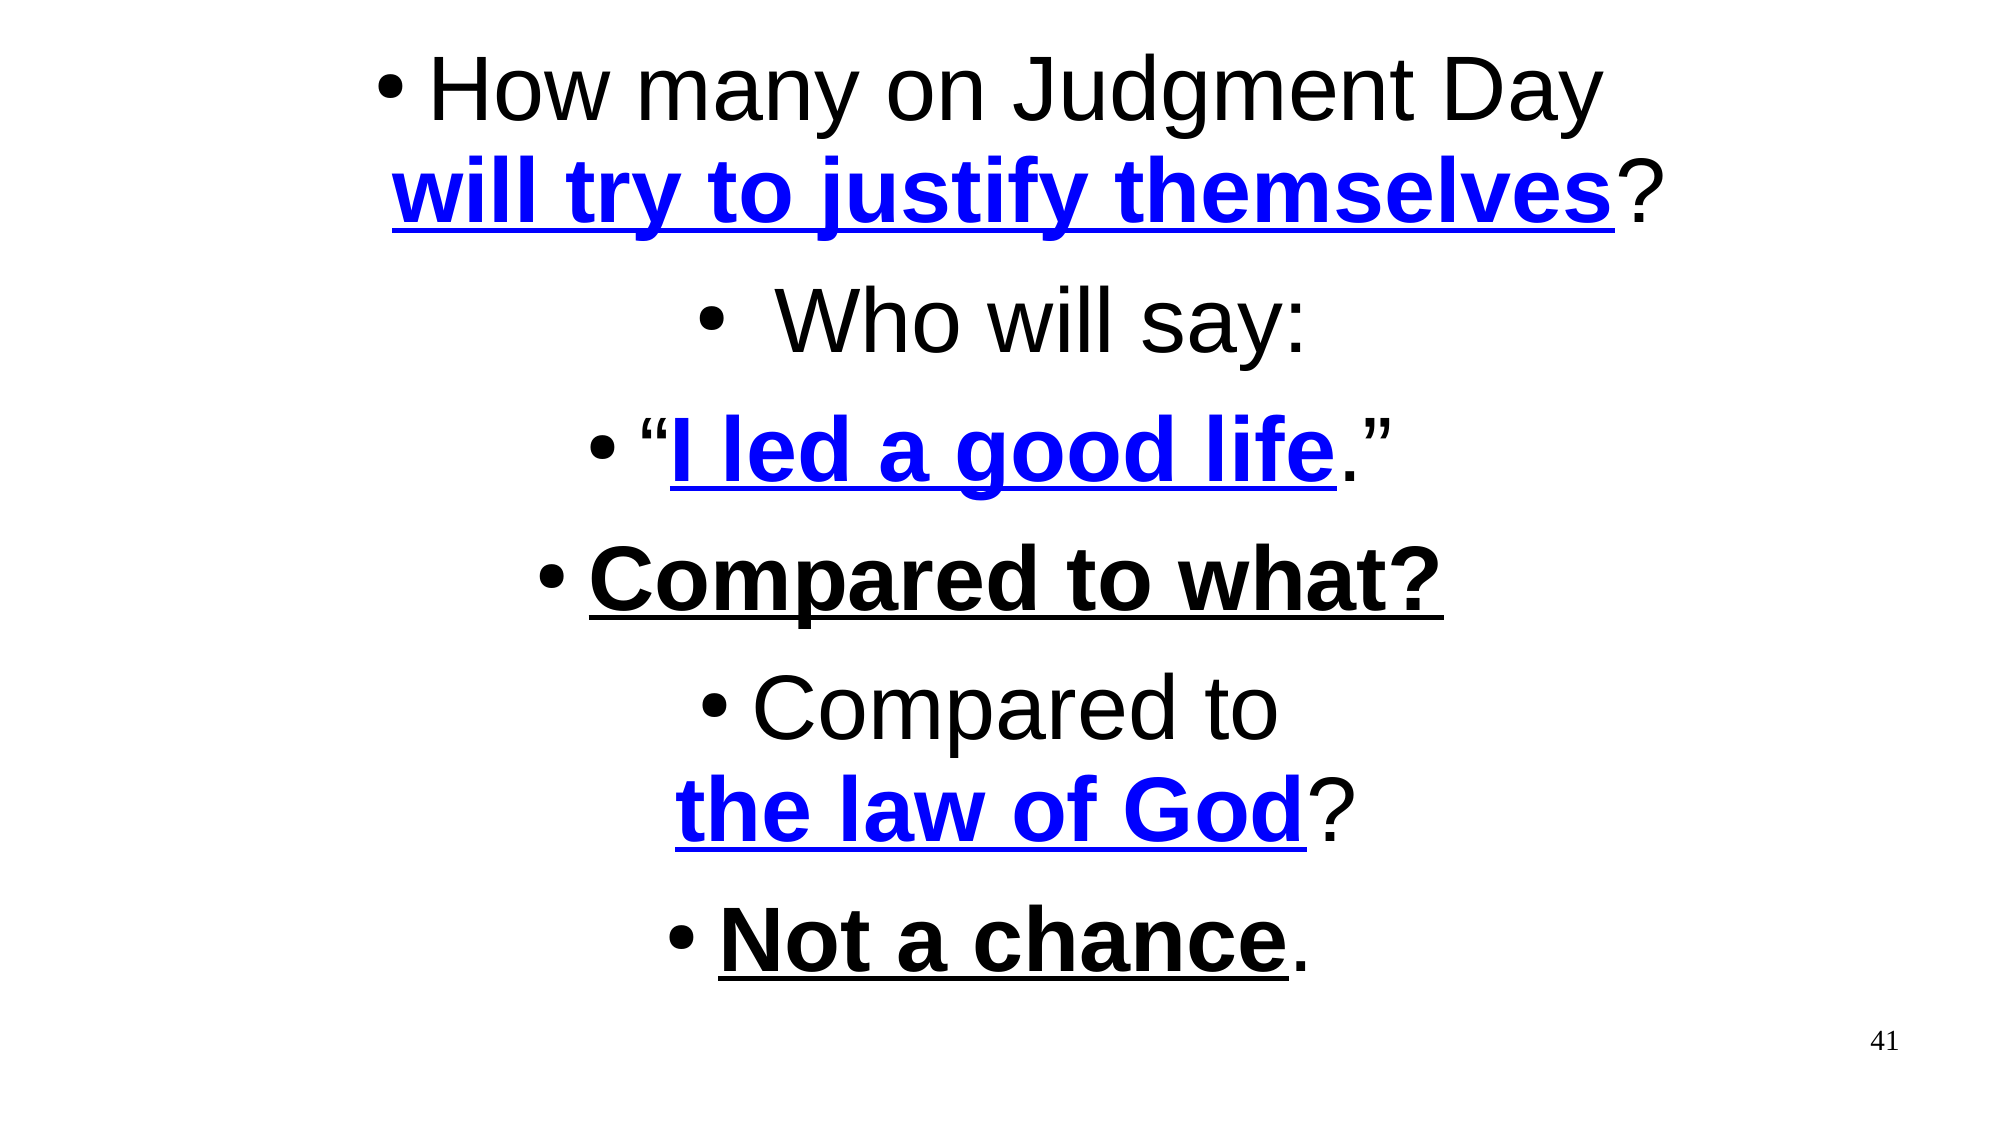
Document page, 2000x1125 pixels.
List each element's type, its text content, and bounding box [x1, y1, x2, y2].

list How many on Judgment Day will try to justify themselves? Who will say: “I led a good life.” Compared to what? Compared to the law of God? Not a chance. [37, 37, 1951, 1088]
